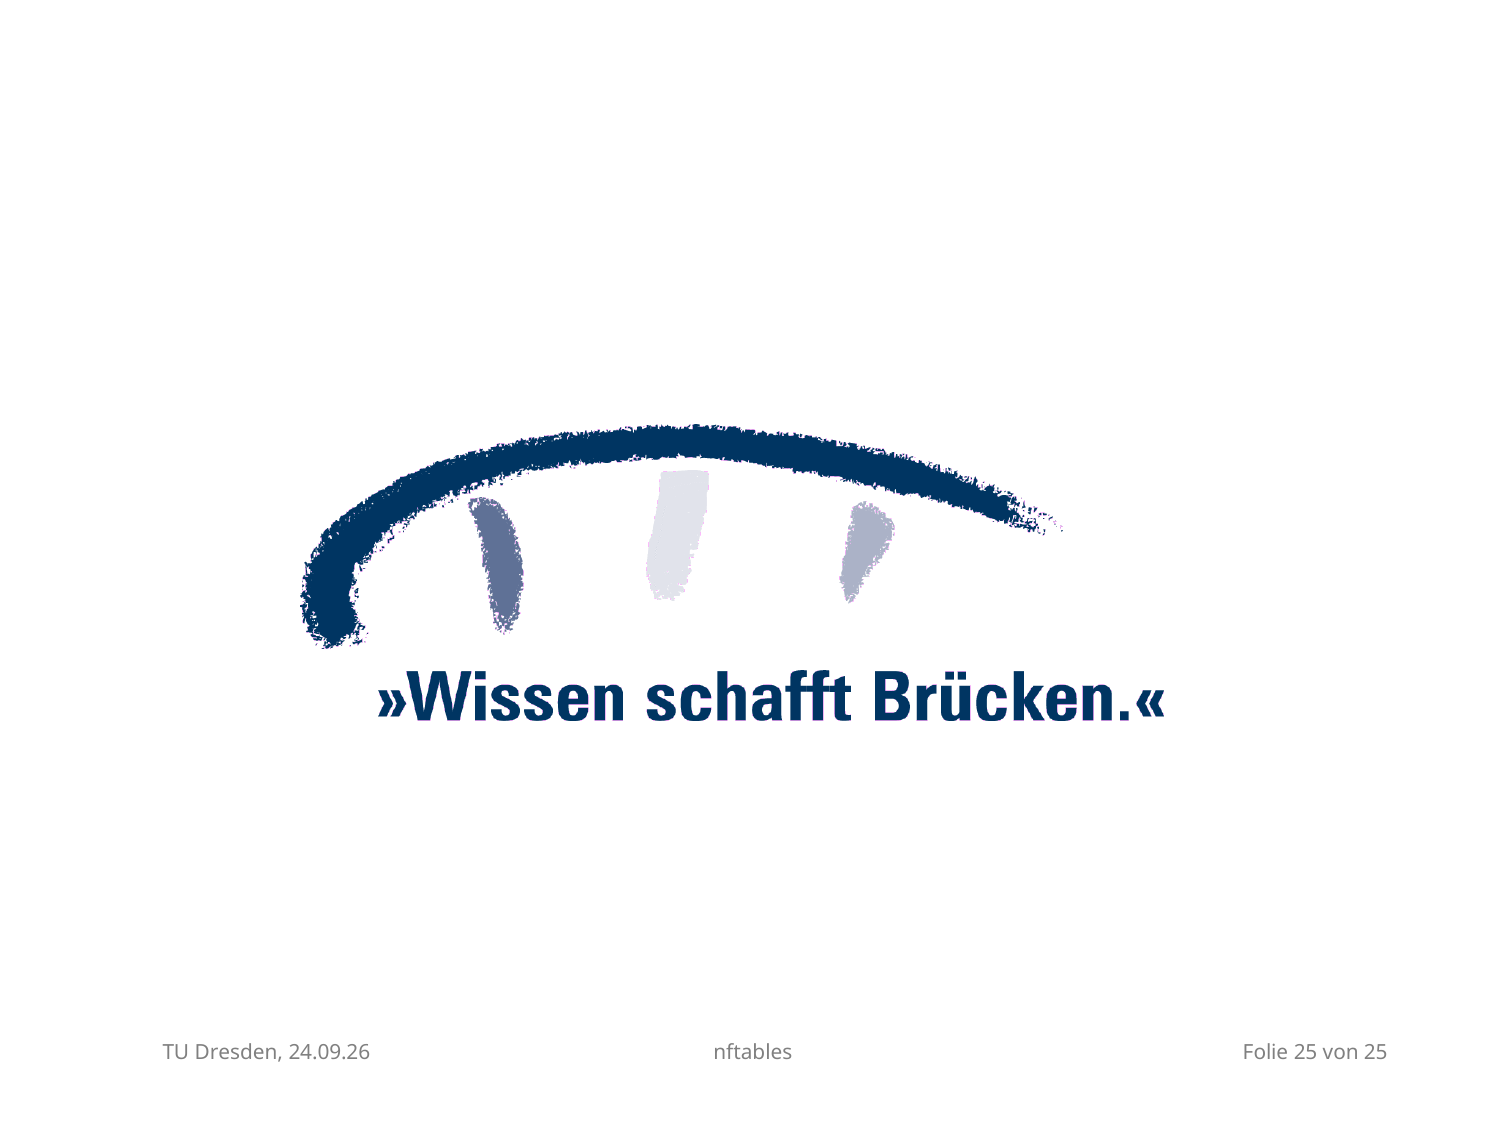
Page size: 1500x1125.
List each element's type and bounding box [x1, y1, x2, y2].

picture [300, 424, 1164, 721]
